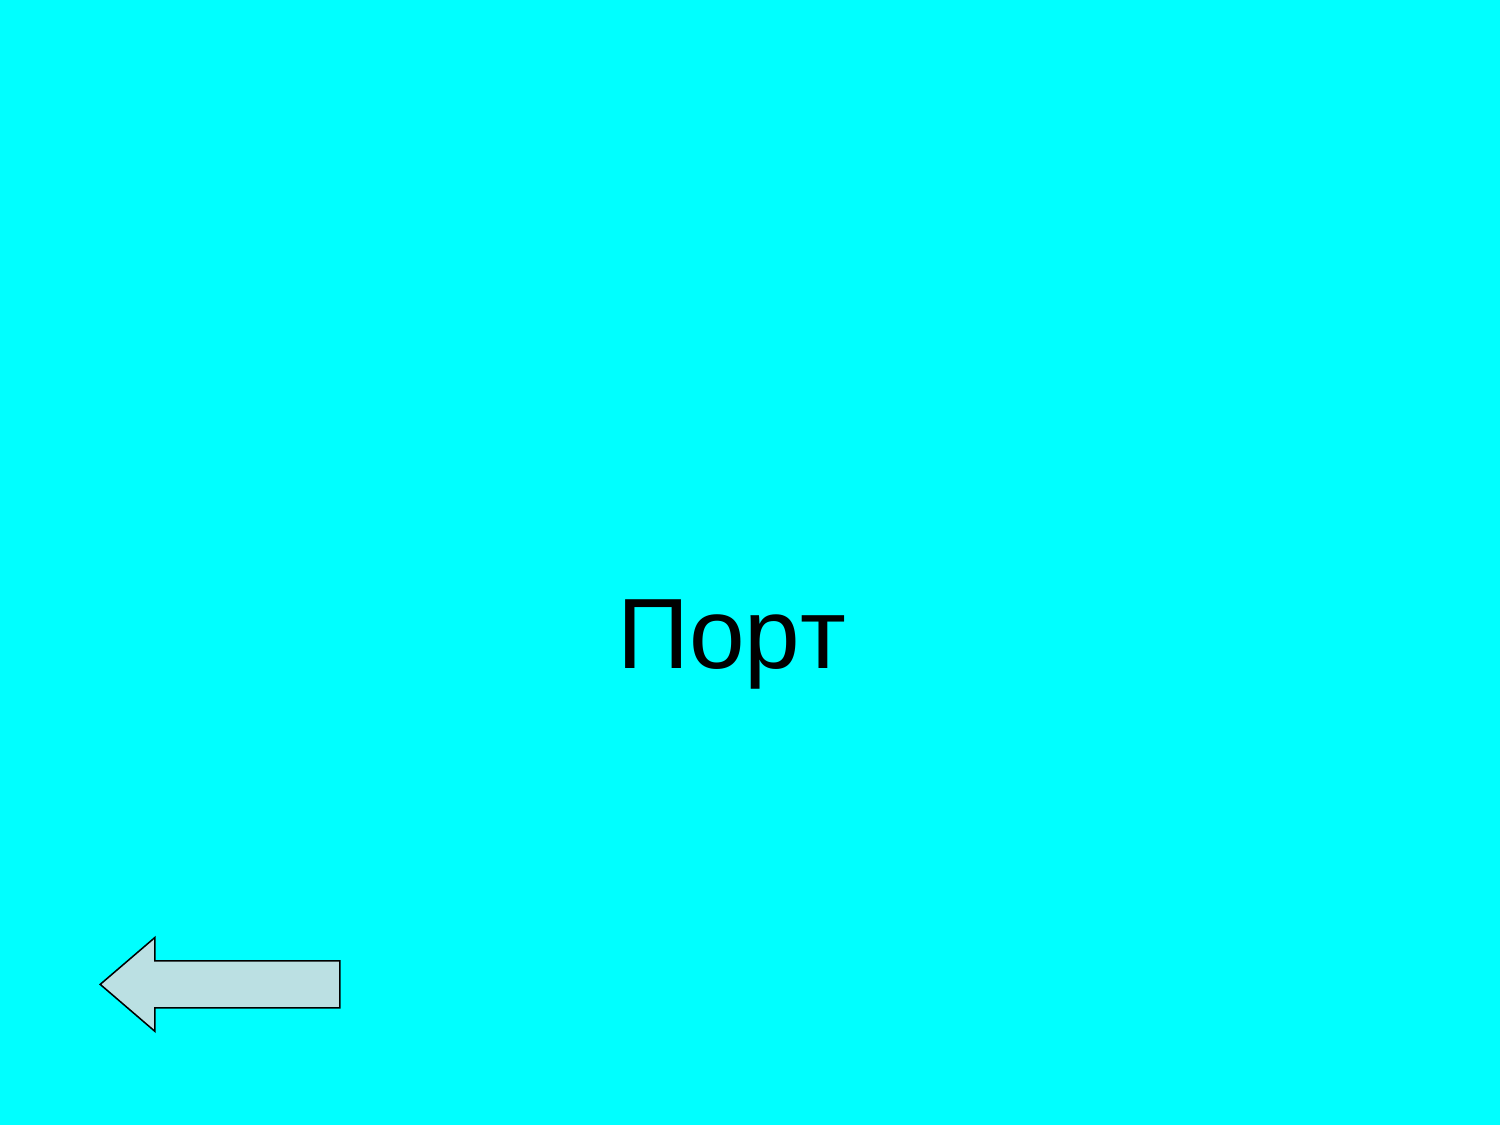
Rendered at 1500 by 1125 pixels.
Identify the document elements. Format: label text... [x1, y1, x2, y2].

list Порт [75, 262, 1426, 1005]
text_box [100, 937, 340, 1032]
